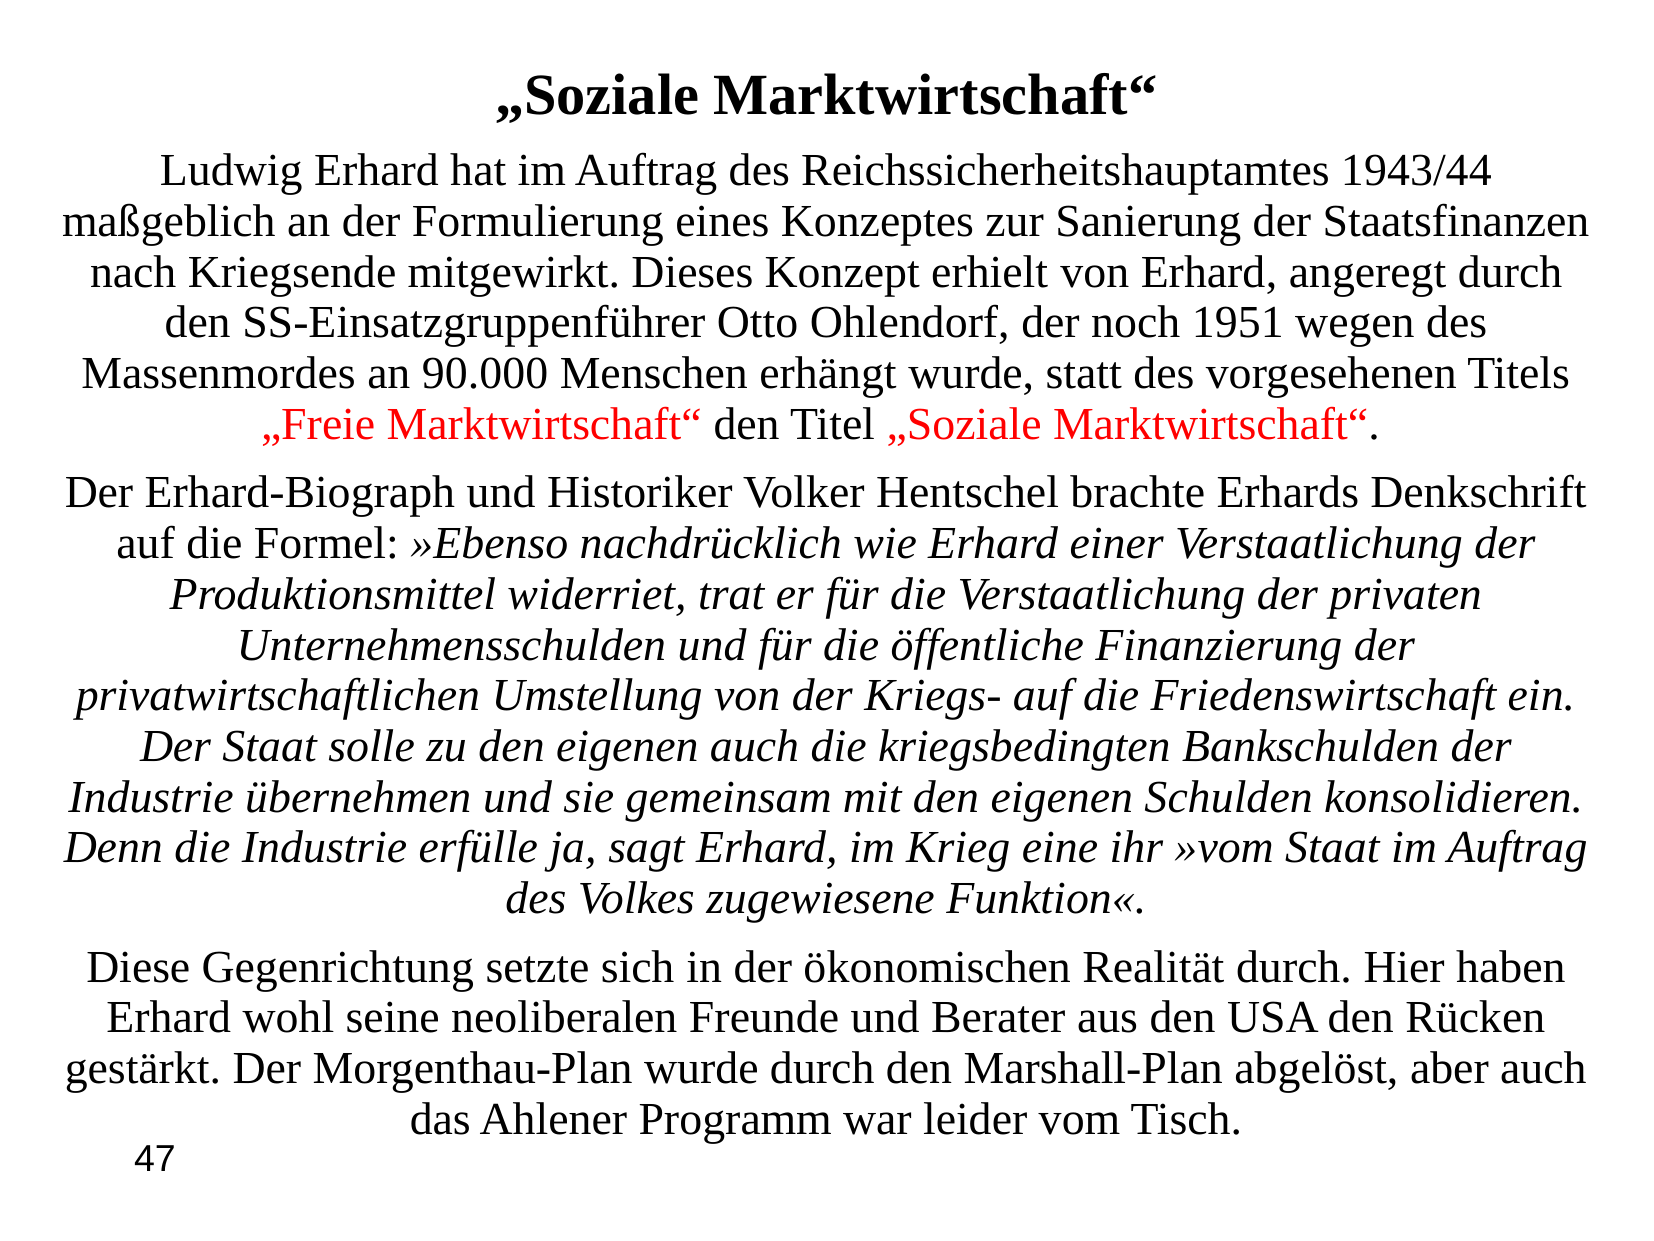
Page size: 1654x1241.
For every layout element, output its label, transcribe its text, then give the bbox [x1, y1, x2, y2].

text_box „Soziale Marktwirtschaft“ Ludwig Erhard hat im Auftrag des Reichssicherheitshauptamtes 1943/44 maßgeblich an der Formulierung eines Konzeptes zur Sanierung der Staatsfinanzen nach Kriegsende mitgewirkt. Dieses Konzept erhielt von Erhard, angeregt durch den SS-Einsatzgruppenführer Otto Ohlendorf, der noch 1951 wegen des Massenmordes an 90.000 Menschen erhängt wurde, statt des vorgesehenen Titels „Freie Marktwirtschaft“ den Titel „Soziale Marktwirtschaft“. Der Erhard-Biograph und Historiker Volker Hentschel brachte Erhards Denkschrift auf die Formel: »Ebenso nachdrücklich wie Erhard einer Verstaatlichung der Produktionsmittel widerriet, trat er für die Verstaatlichung der privaten Unternehmensschulden und für die öffentliche Finanzierung der privatwirtschaftlichen Umstellung von der Kriegs- auf die Friedenswirtschaft ein. Der Staat solle zu den eigenen auch die kriegsbedingten Bankschulden der Industrie übernehmen und sie gemeinsam mit den eigenen Schulden konsolidieren. Denn die Industrie erfülle ja, sagt Erhard, im Krieg eine ihr »vom Staat im Auftrag des Volkes zugewiesene Funktion«. Diese Gegenrichtung setzte sich in der ökonomischen Realität durch. Hier haben Erhard wohl seine neoliberalen Freunde und Berater aus den USA den Rücken gestärkt. Der Morgenthau-Plan wurde durch den Marshall-Plan abgelöst, aber auch das Ahlener Programm war leider vom Tisch. [47, 55, 1613, 1152]
text_box <Nummer> [119, 1130, 191, 1188]
